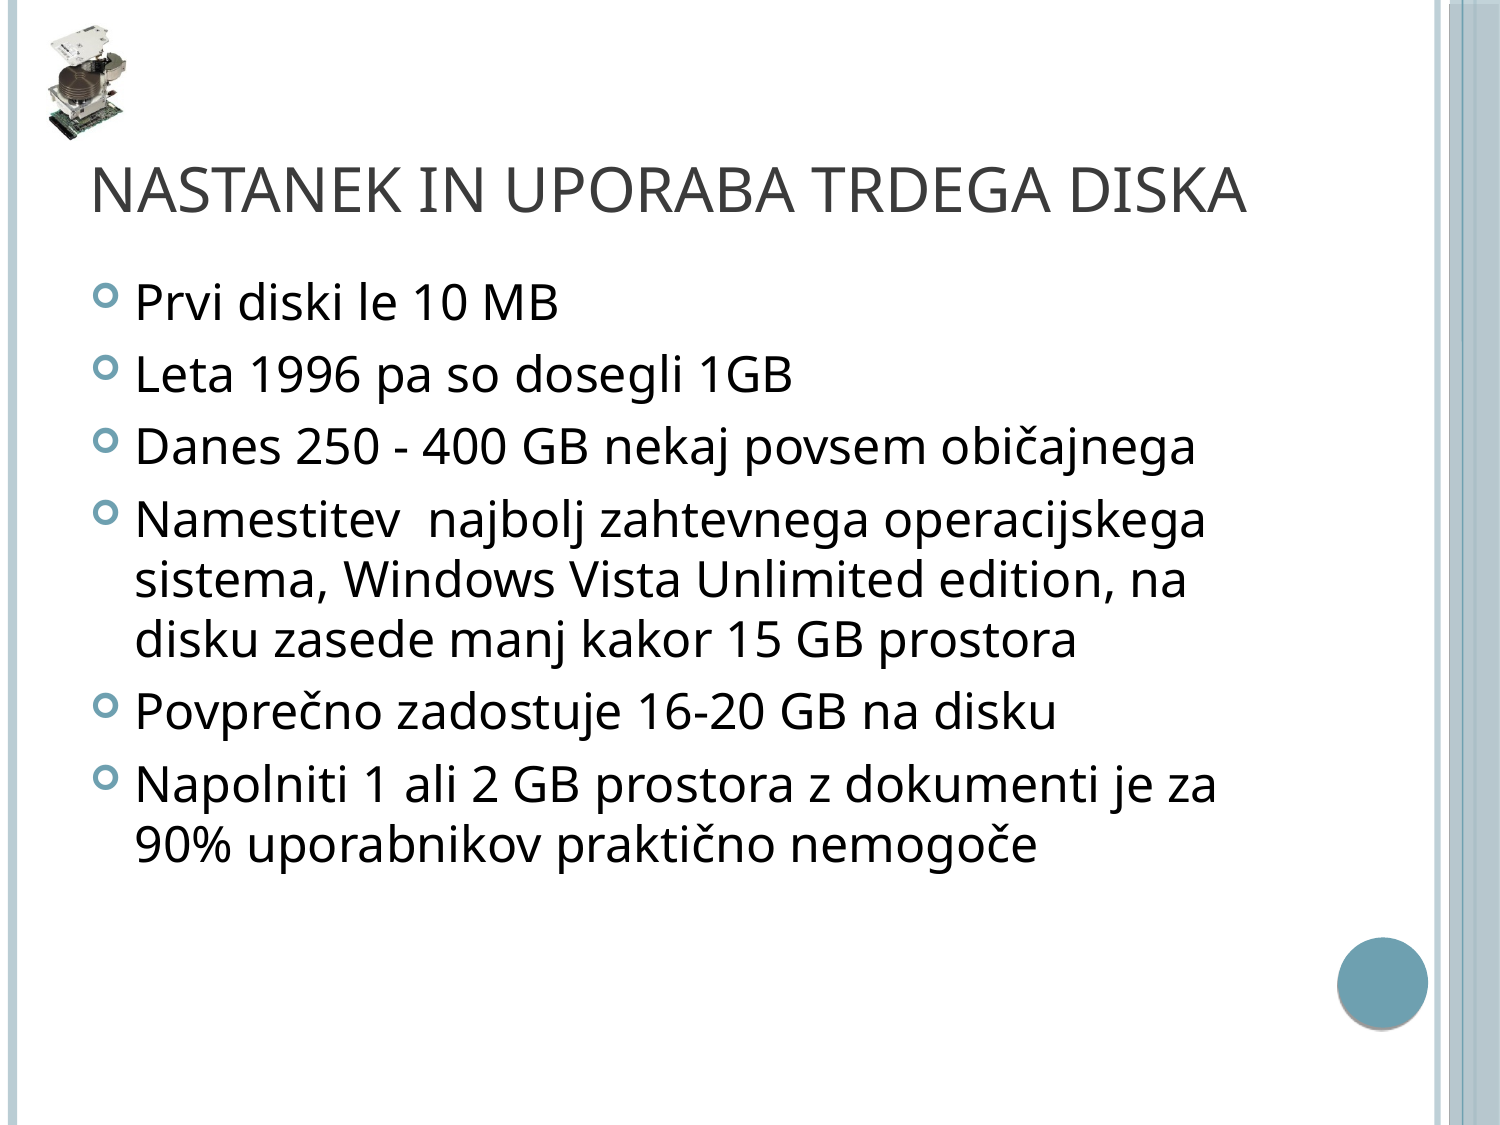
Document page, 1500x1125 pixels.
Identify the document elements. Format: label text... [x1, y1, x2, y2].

title Nastanek in uporaba trdega diska [75, 45, 1300, 233]
picture [46, 23, 127, 141]
list Prvi diski le 10 MB Leta 1996 pa so dosegli 1GB Danes 250 - 400 GB nekaj povsem običajnega Namestitev najbolj zahtevnega operacijskega sistema, Windows Vista Unlimited edition, na disku zasede manj kakor 15 GB prostora Povprečno zadostuje 16-20 GB na disku Napolniti 1 ali 2 GB prostora z dokumenti je za 90% uporabnikov praktično nemogoče [75, 262, 1300, 1062]
